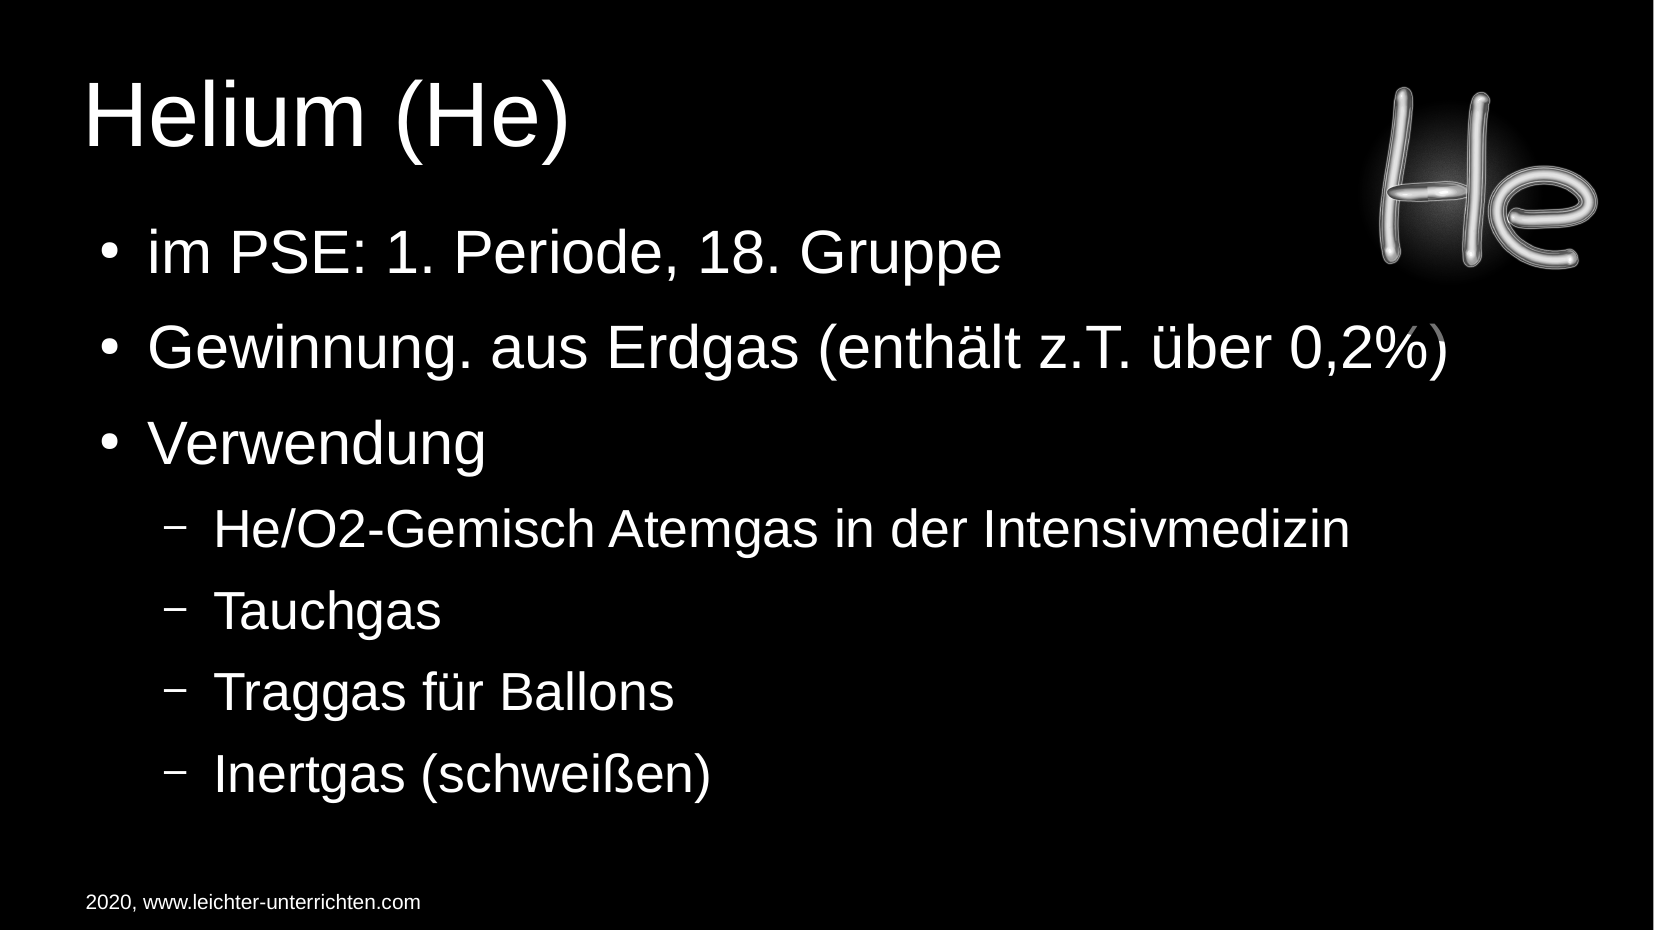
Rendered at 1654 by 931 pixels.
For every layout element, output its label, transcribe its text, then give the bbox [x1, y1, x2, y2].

list im PSE: 1. Periode, 18. Gruppe Gewinnung. aus Erdgas (enthält z.T. über 0,2%) Verwendung He/O2-Gemisch Atemgas in der Intensivmedizin Tauchgas Traggas für Ballons Inertgas (schweißen) [82, 217, 1571, 875]
title Helium (He) [82, 37, 1571, 193]
picture [1295, 38, 1636, 343]
